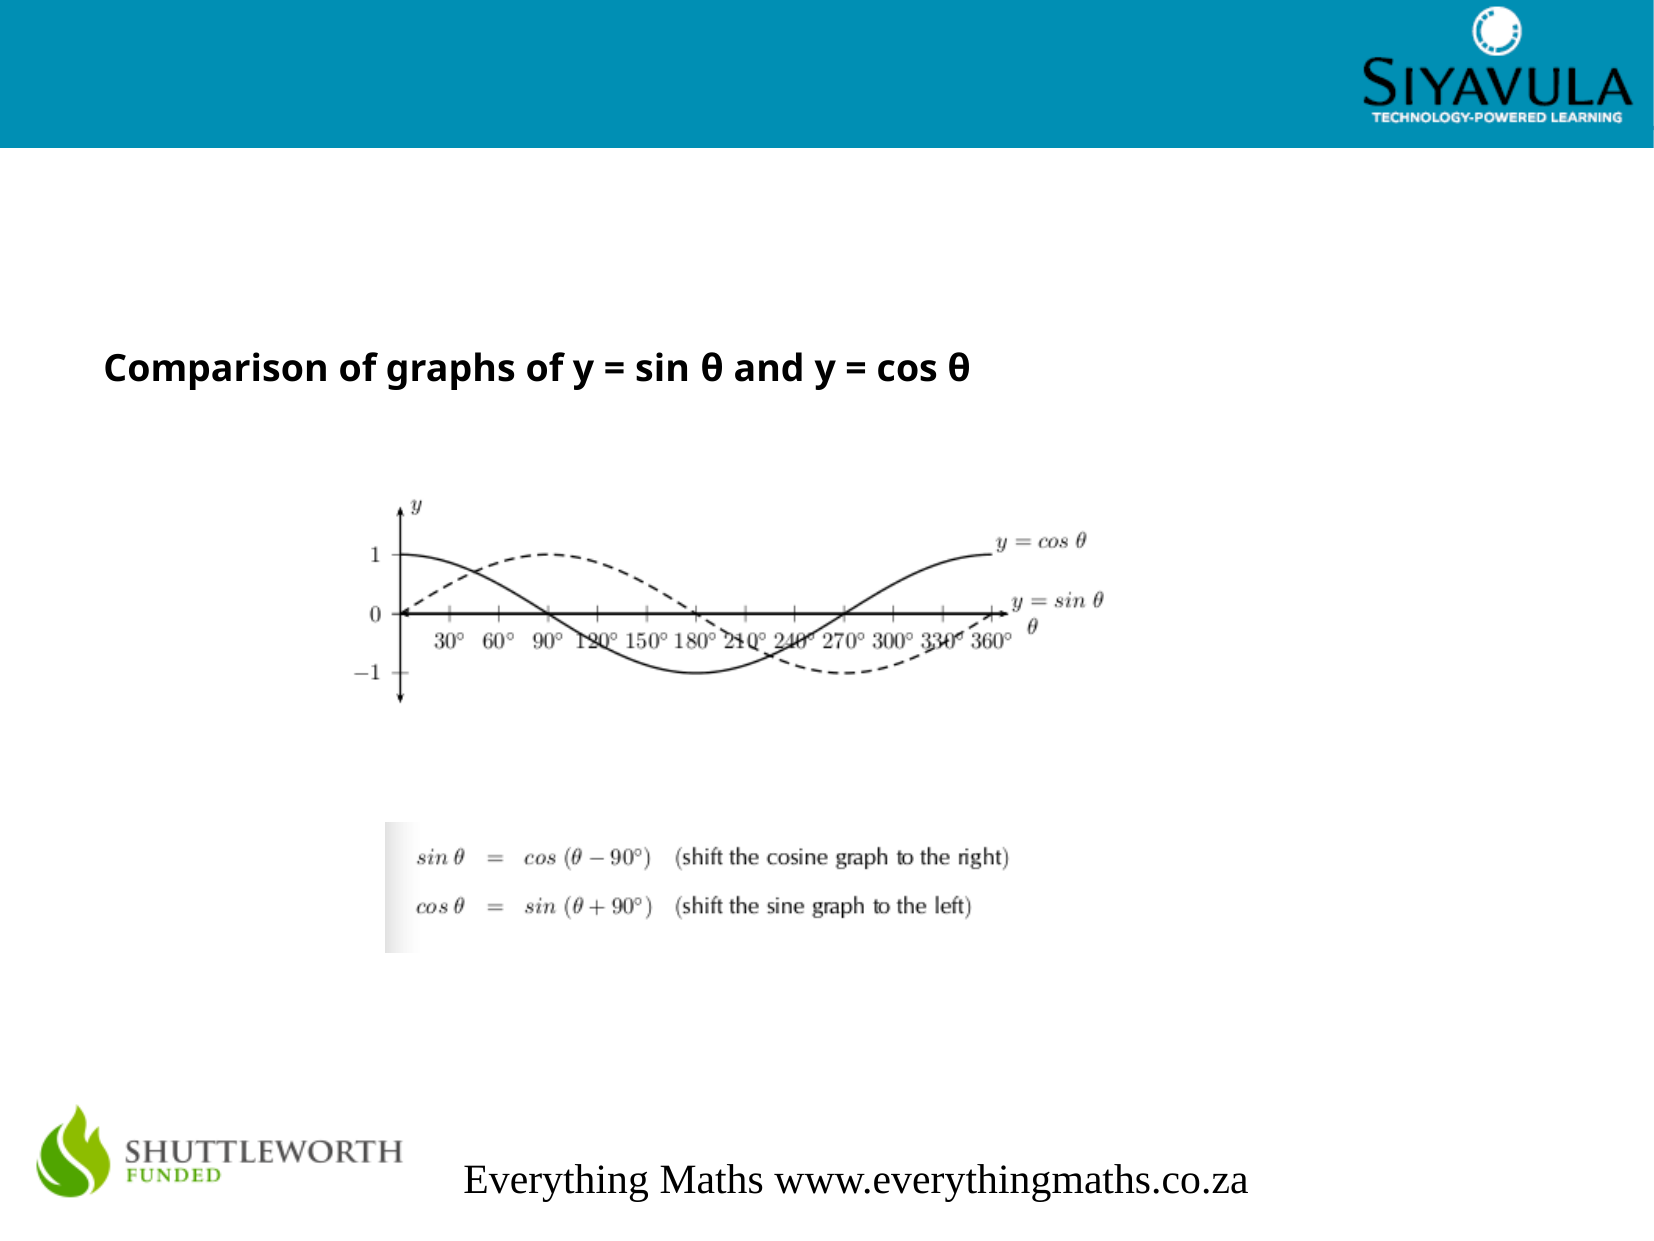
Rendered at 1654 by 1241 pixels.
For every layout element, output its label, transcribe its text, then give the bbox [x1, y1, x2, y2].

picture [345, 465, 1129, 744]
text_box Comparison of graphs of y = sin θ and y = cos θ [88, 334, 1565, 569]
text_box Everything Maths www.everythingmaths.co.za [354, 1151, 1359, 1211]
picture [385, 822, 1047, 953]
